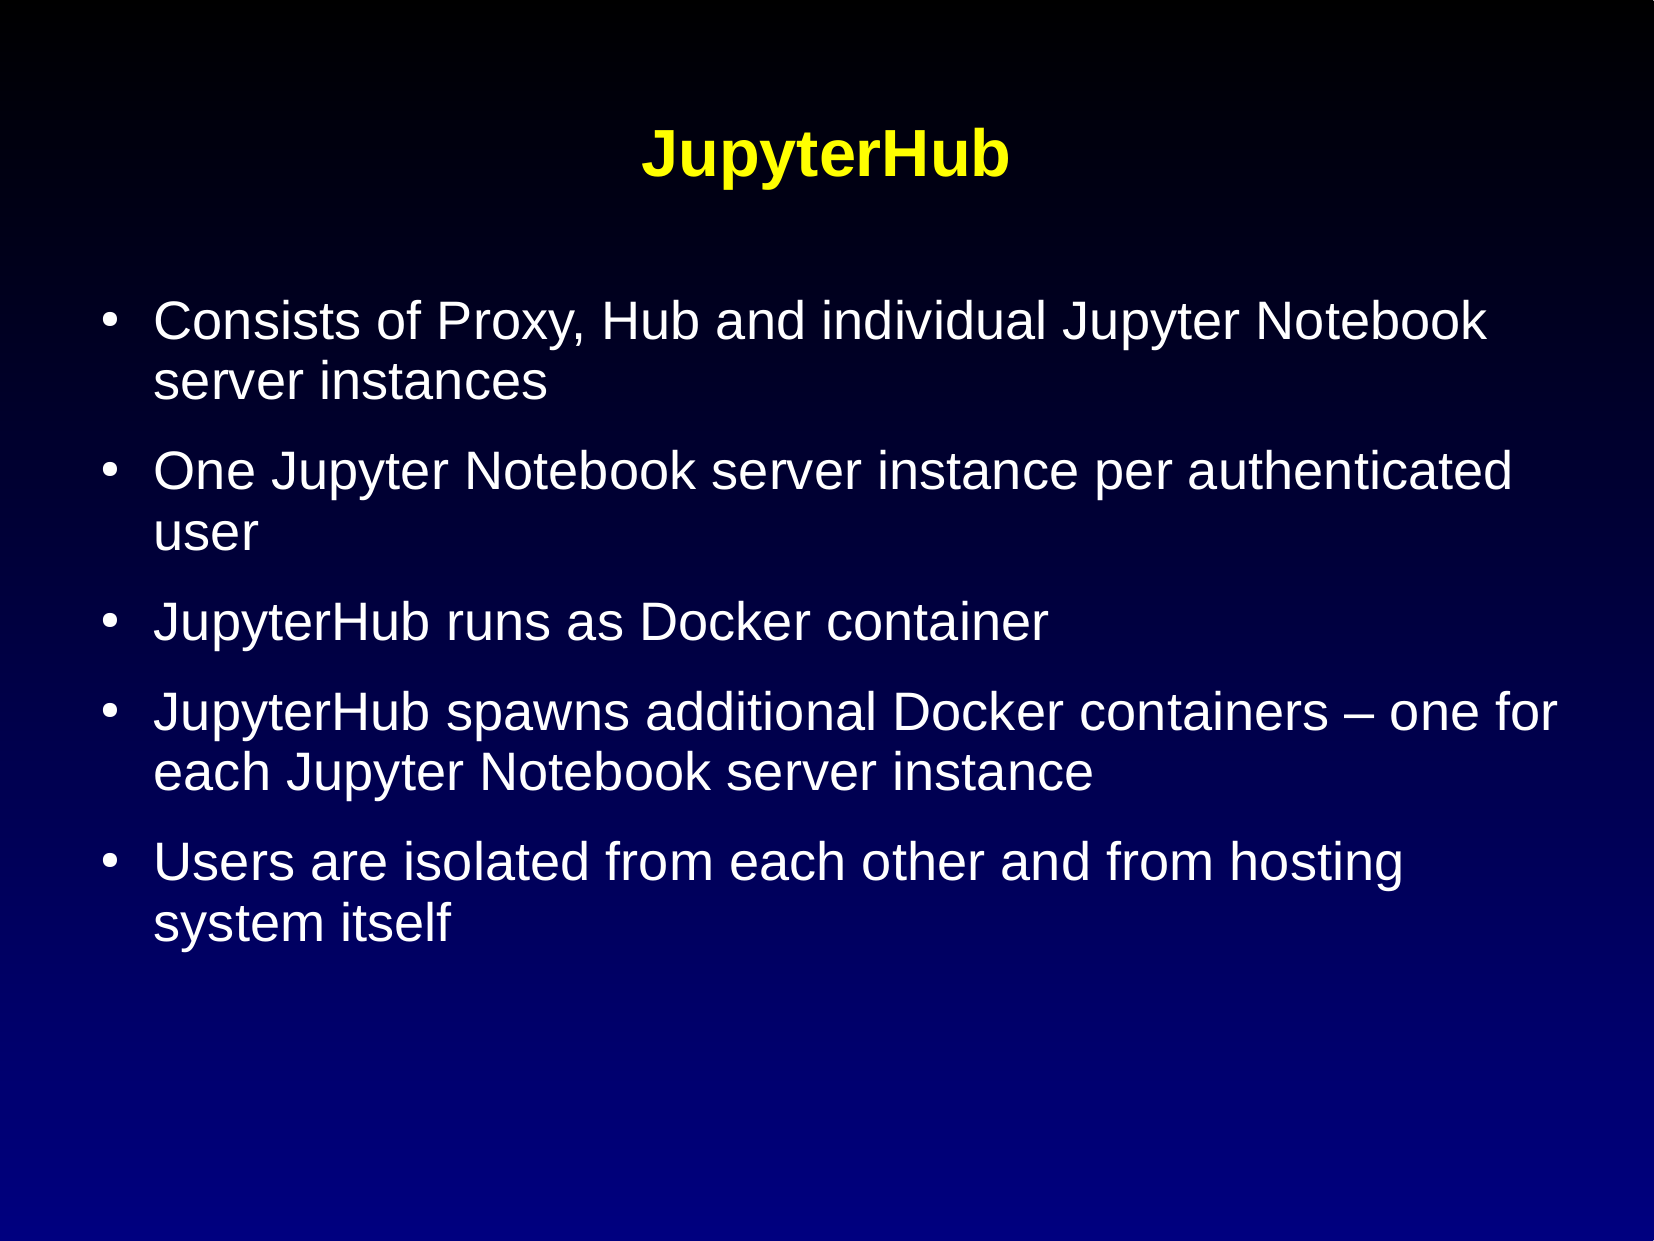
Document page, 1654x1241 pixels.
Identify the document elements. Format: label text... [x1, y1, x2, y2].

list Consists of Proxy, Hub and individual Jupyter Notebook server instances One Jupyter Notebook server instance per authenticated user JupyterHub runs as Docker container JupyterHub spawns additional Docker containers – one for each Jupyter Notebook server instance Users are isolated from each other and from hosting system itself [82, 290, 1571, 1010]
title JupyterHub [82, 49, 1571, 257]
